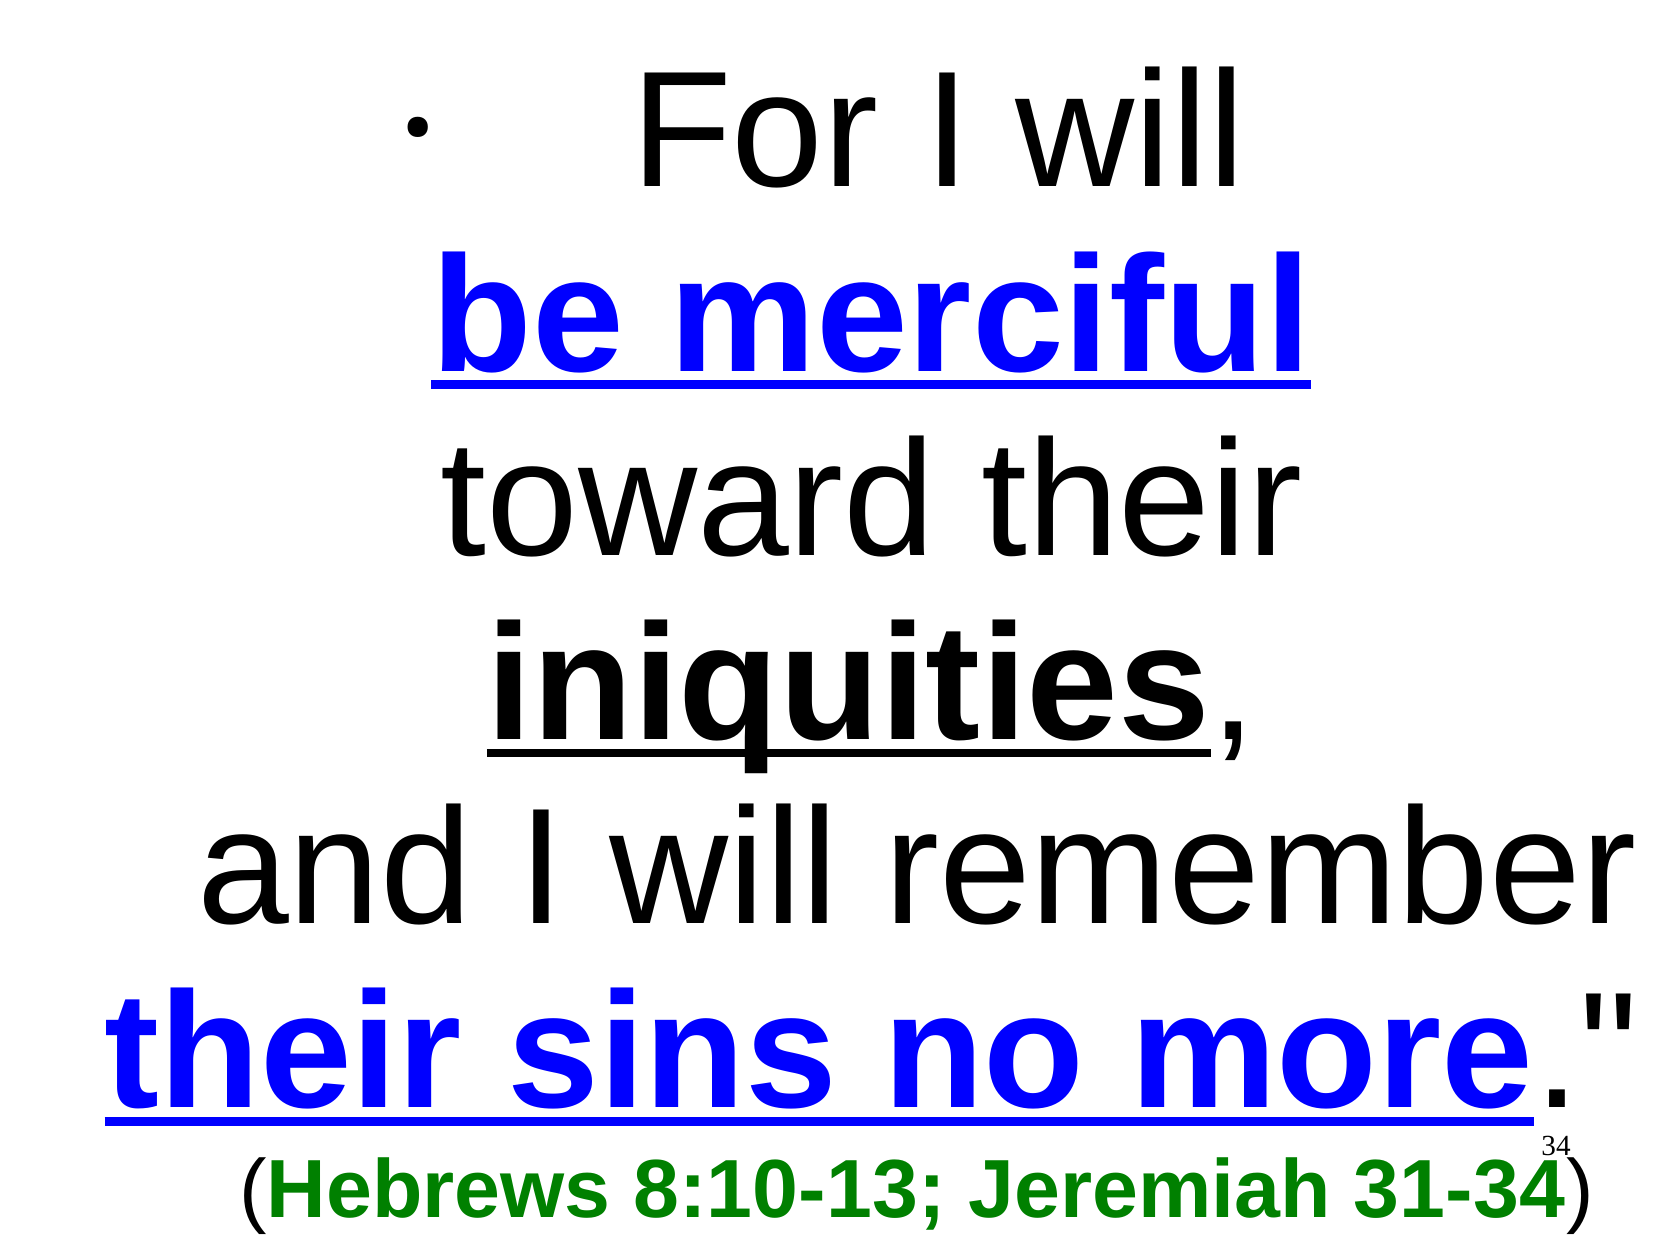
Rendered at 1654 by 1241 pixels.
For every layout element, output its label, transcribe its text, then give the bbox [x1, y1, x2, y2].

list For I will be merciful toward their iniquities, and I will remember their sins no more." (Hebrews 8:10-13; Jeremiah 31-34) [37, 37, 1654, 1241]
